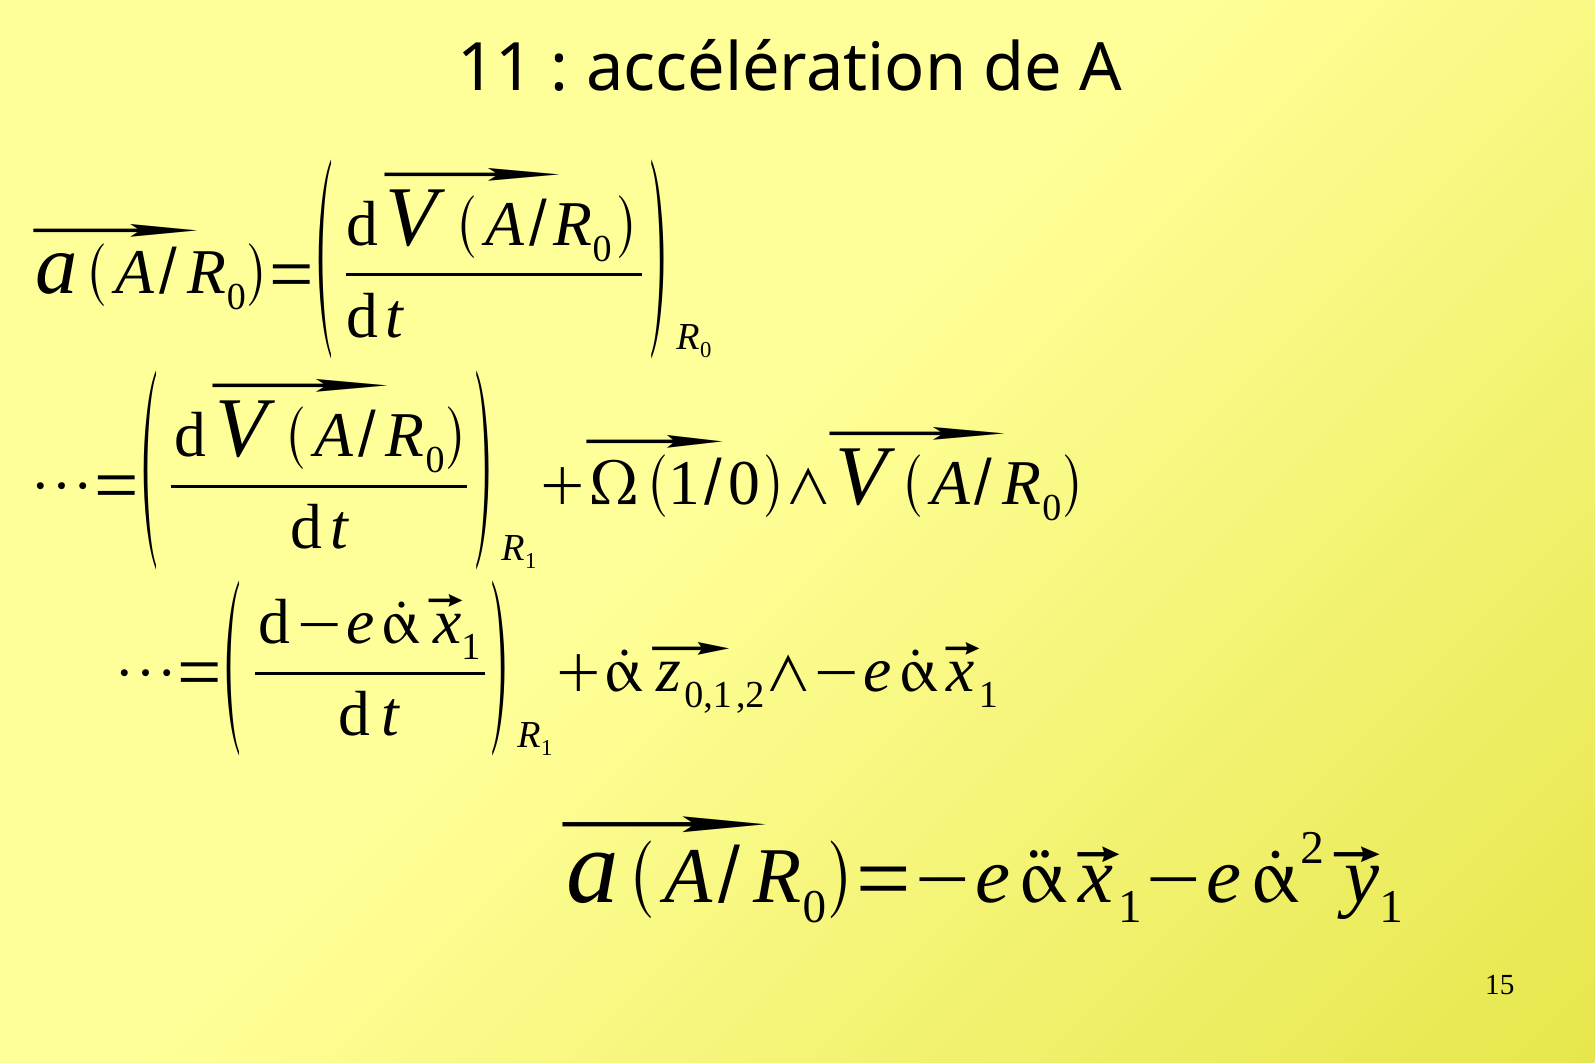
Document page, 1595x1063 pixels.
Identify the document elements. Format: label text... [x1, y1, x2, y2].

chart [0, 157, 1100, 763]
chart [521, 808, 1424, 933]
subtitle 11 : accélération de A [72, 17, 1508, 112]
